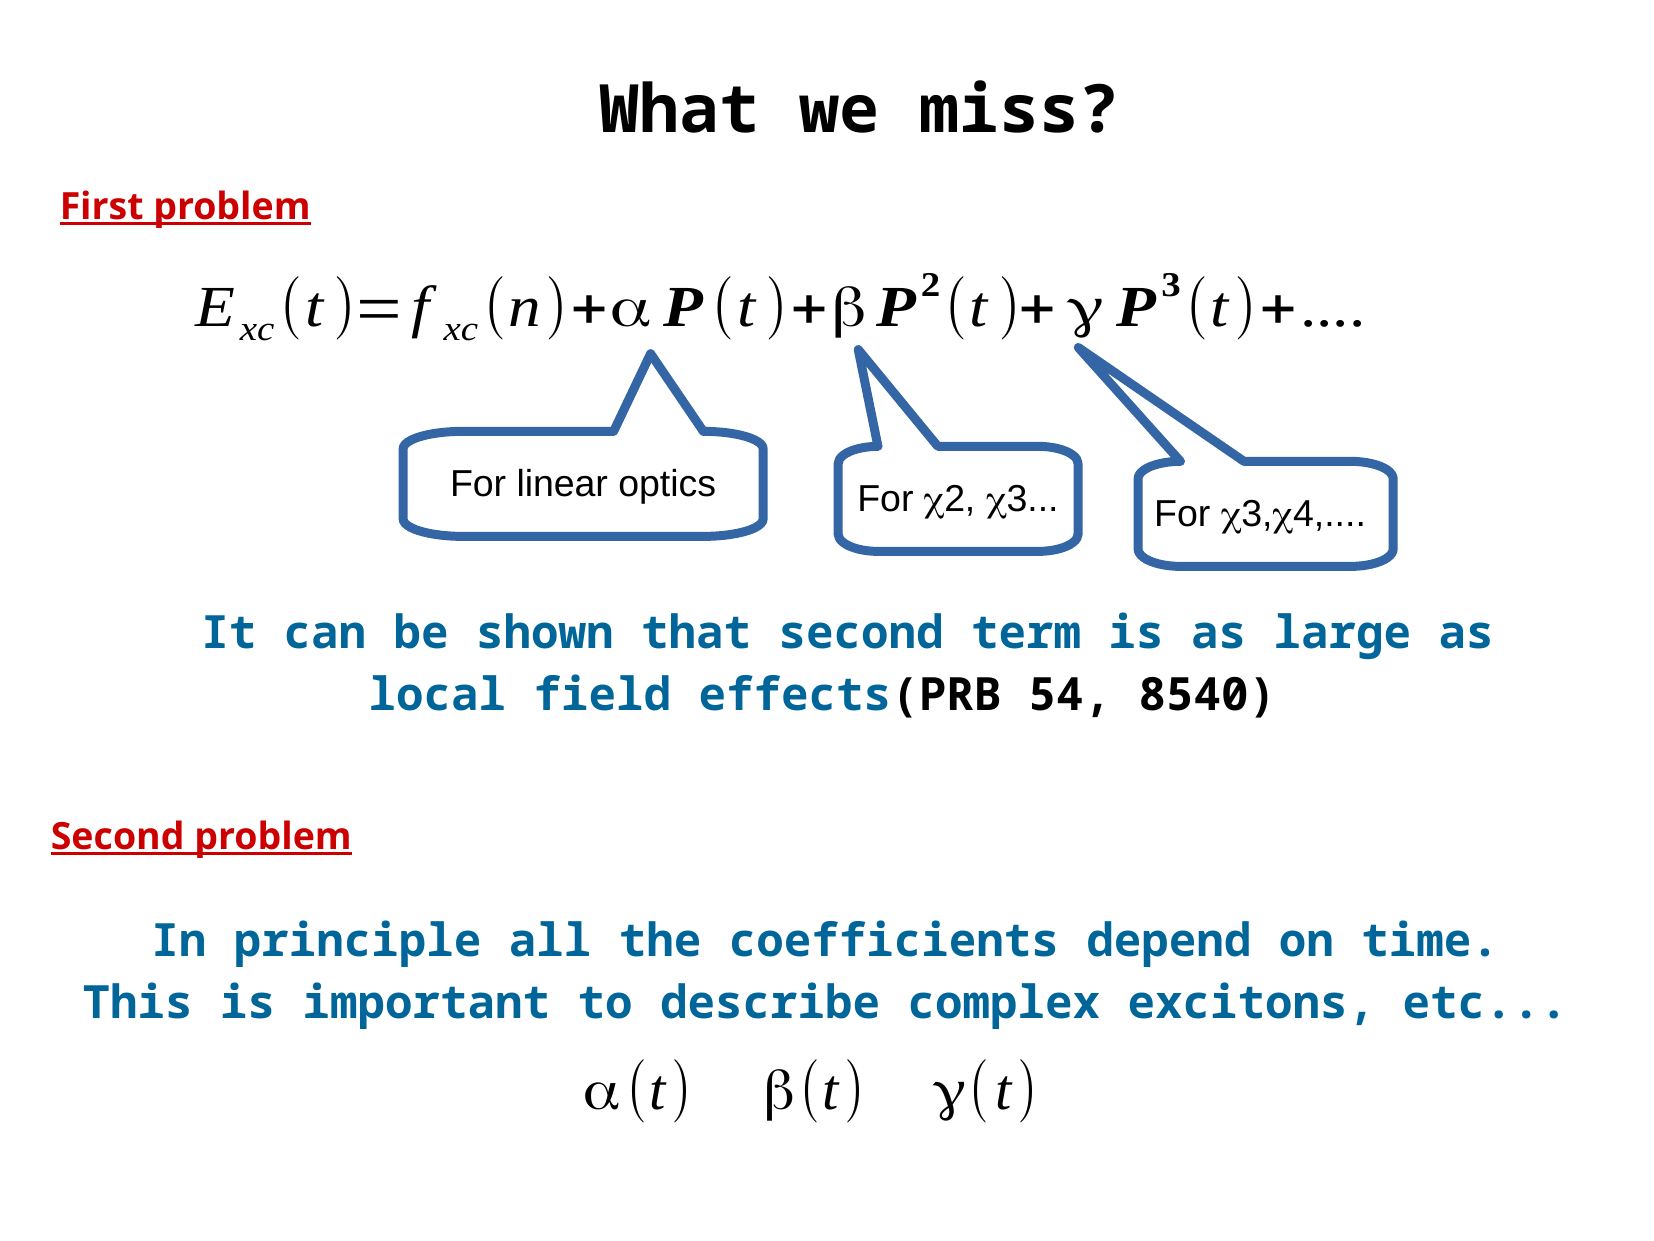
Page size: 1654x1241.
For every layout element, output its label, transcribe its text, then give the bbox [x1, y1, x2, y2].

chart [915, 1054, 1052, 1126]
text_box For linear optics [403, 353, 764, 537]
text_box In principle all the coefficients depend on time. This is important to describe complex excitons, etc... [60, 899, 1591, 1073]
text_box It can be shown that second term is as large as local field effects(PRB 54, 8540) [135, 591, 1561, 713]
title What we miss? [564, 60, 1216, 154]
text_box Second problem [36, 801, 419, 871]
text_box For c3,c4,.... [1078, 347, 1394, 567]
chart [568, 1073, 707, 1126]
chart [174, 264, 1383, 347]
chart [748, 1054, 879, 1126]
text_box For c2, c3... [838, 349, 1079, 552]
text_box First problem [45, 171, 369, 241]
